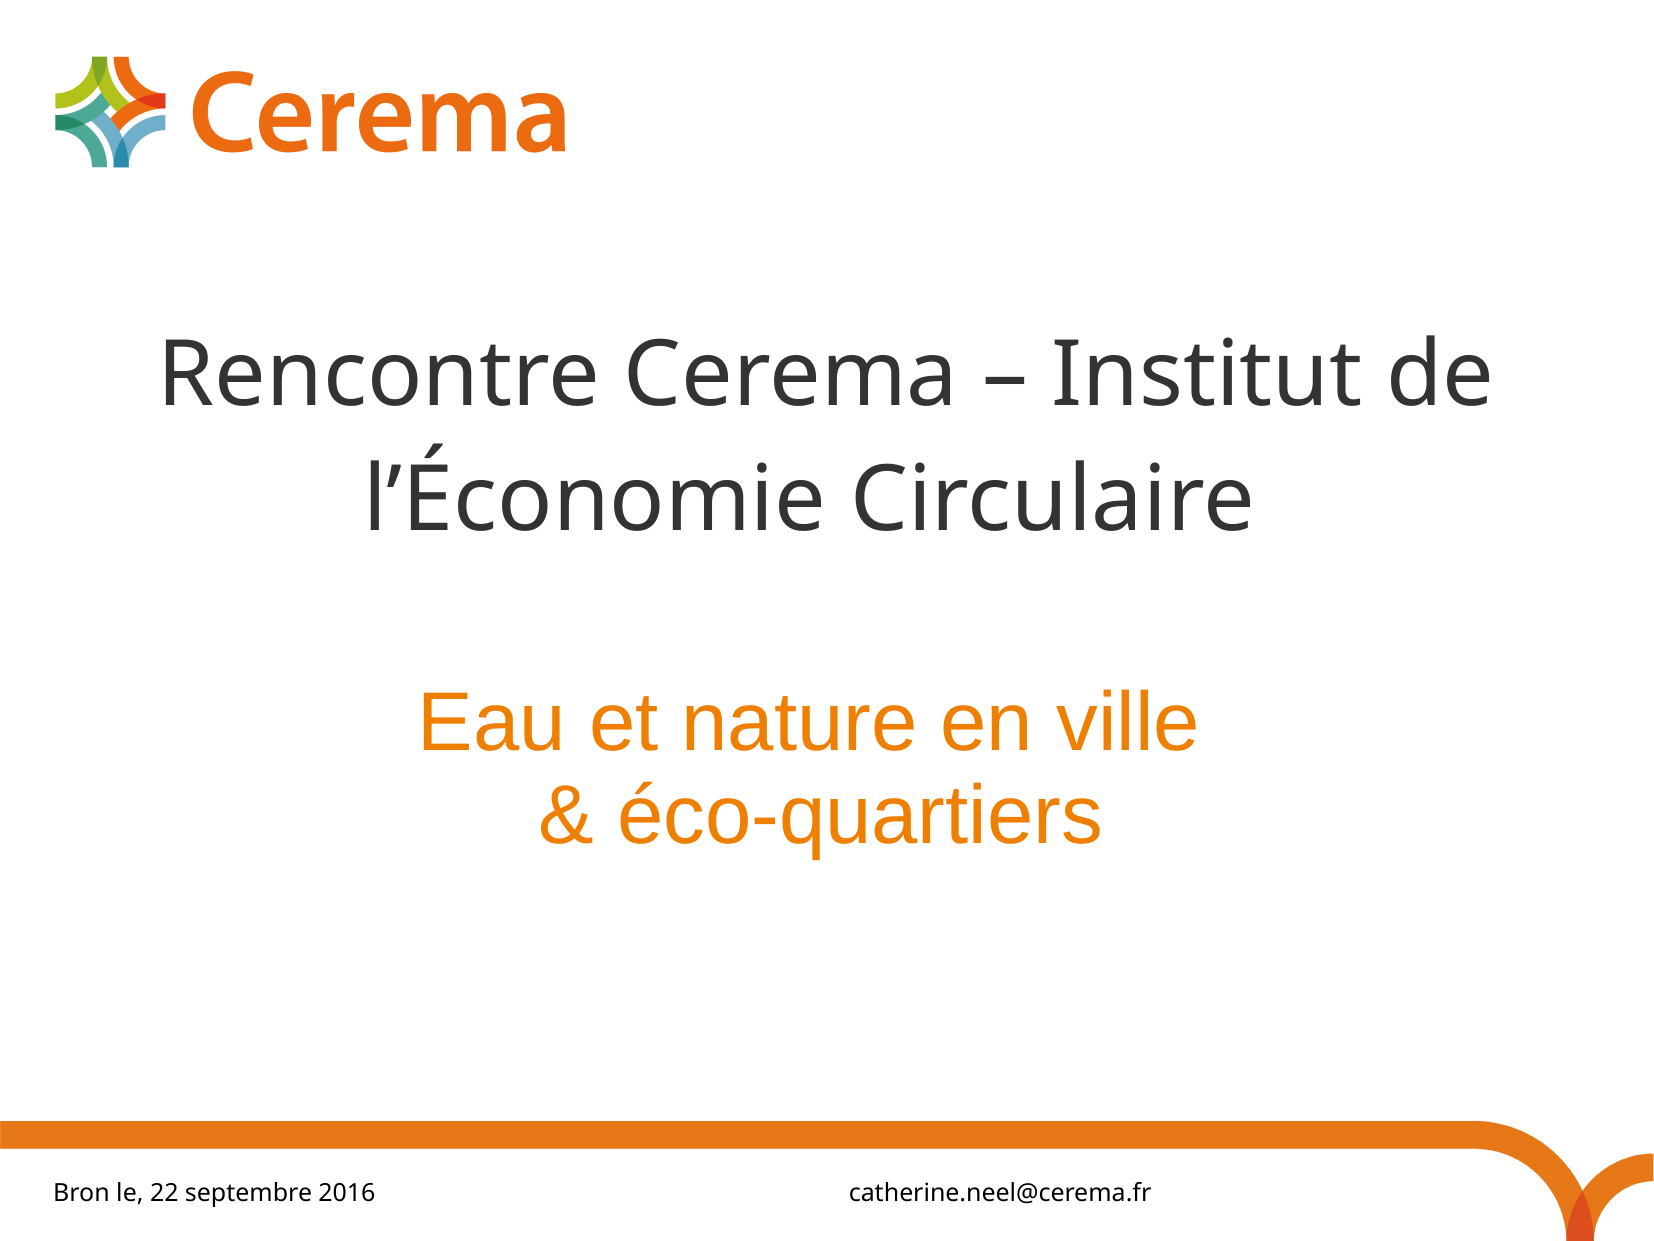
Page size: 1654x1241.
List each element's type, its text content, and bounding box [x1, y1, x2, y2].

text_box Rencontre Cerema – Institut de l’Économie Circulaire [23, 321, 1630, 544]
title Eau et nature en ville & éco-quartiers [70, 664, 1571, 872]
picture [0, 1, 620, 200]
text_box Bron le, 22 septembre 2016 catherine.neel@cerema.fr [53, 1175, 1471, 1206]
picture [0, 1121, 1654, 1241]
